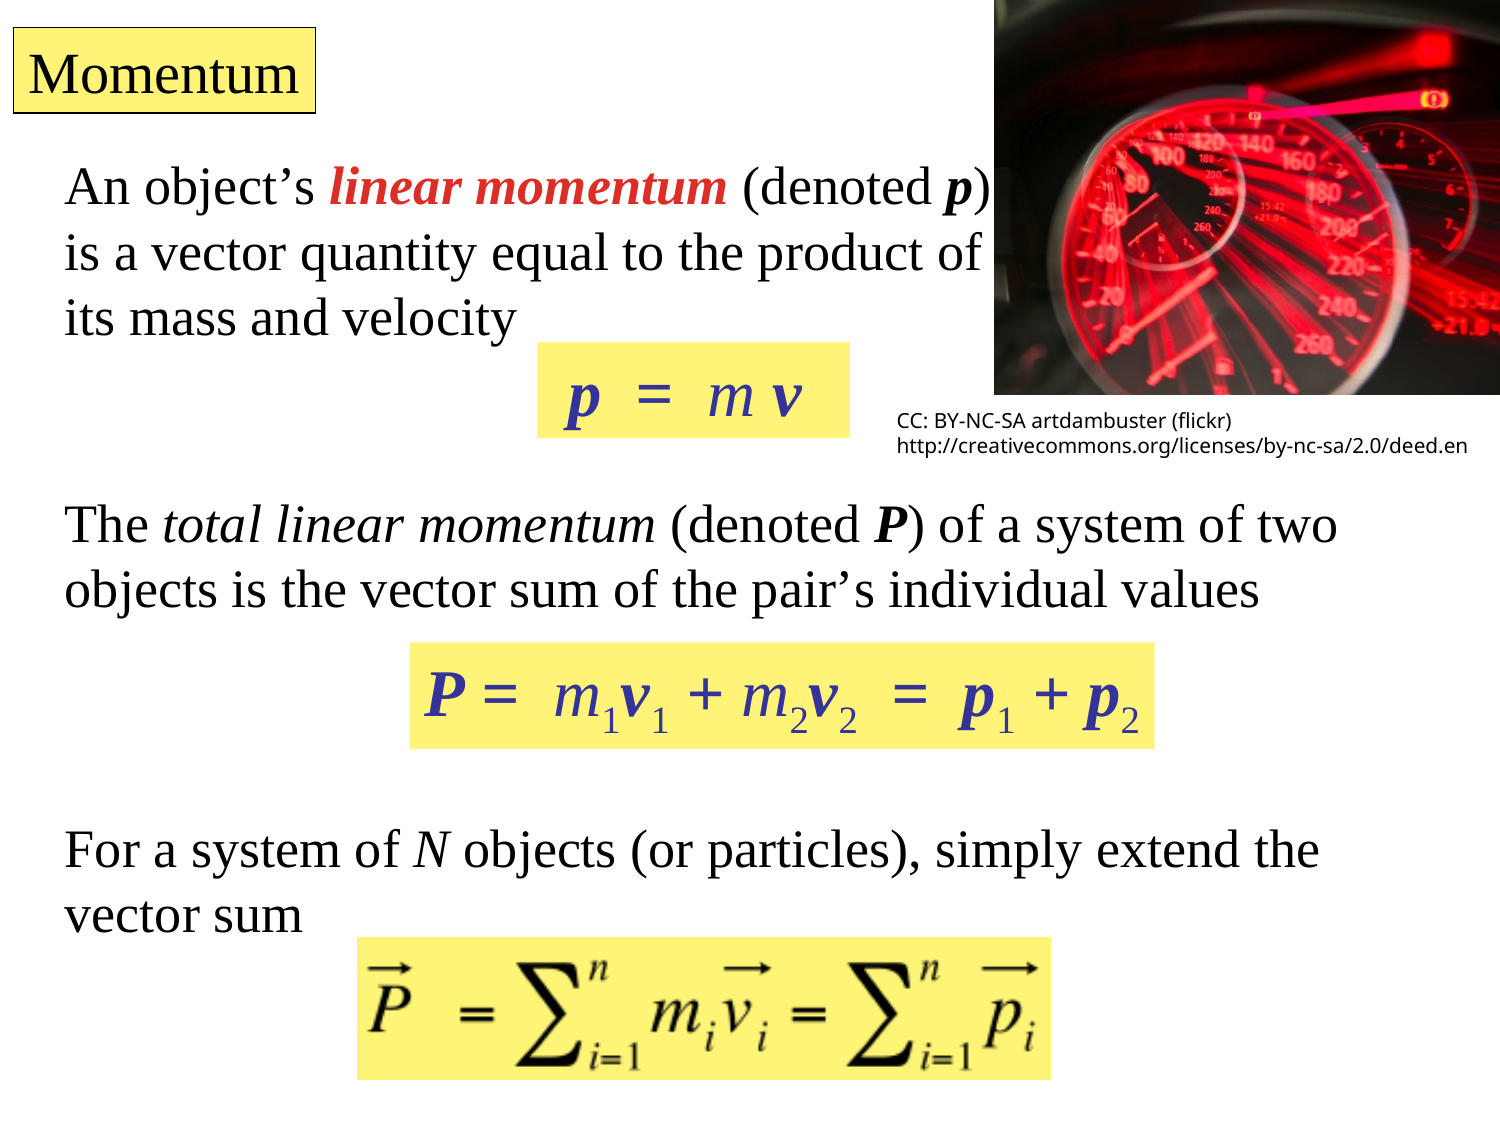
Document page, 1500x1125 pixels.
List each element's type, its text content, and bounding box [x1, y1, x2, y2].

text_box An object’s linear momentum (denoted p) is a vector quantity equal to the product of its mass and velocity The total linear momentum (denoted P) of a system of two objects is the vector sum of the pair’s individual values For a system of N objects (or particles), simply extend the vector sum [50, 143, 1450, 952]
picture [357, 937, 1051, 1080]
picture [994, 0, 1500, 395]
text_box Momentum [13, 27, 316, 113]
text_box CC: BY-NC-SA artdambuster (flickr) http://creativecommons.org/licenses/by-nc-sa/2.0/deed.en [881, 399, 1483, 466]
text_box p = m v [537, 342, 850, 438]
text_box P = m1v1 + m2v2 = p1 + p2 [409, 642, 1155, 749]
